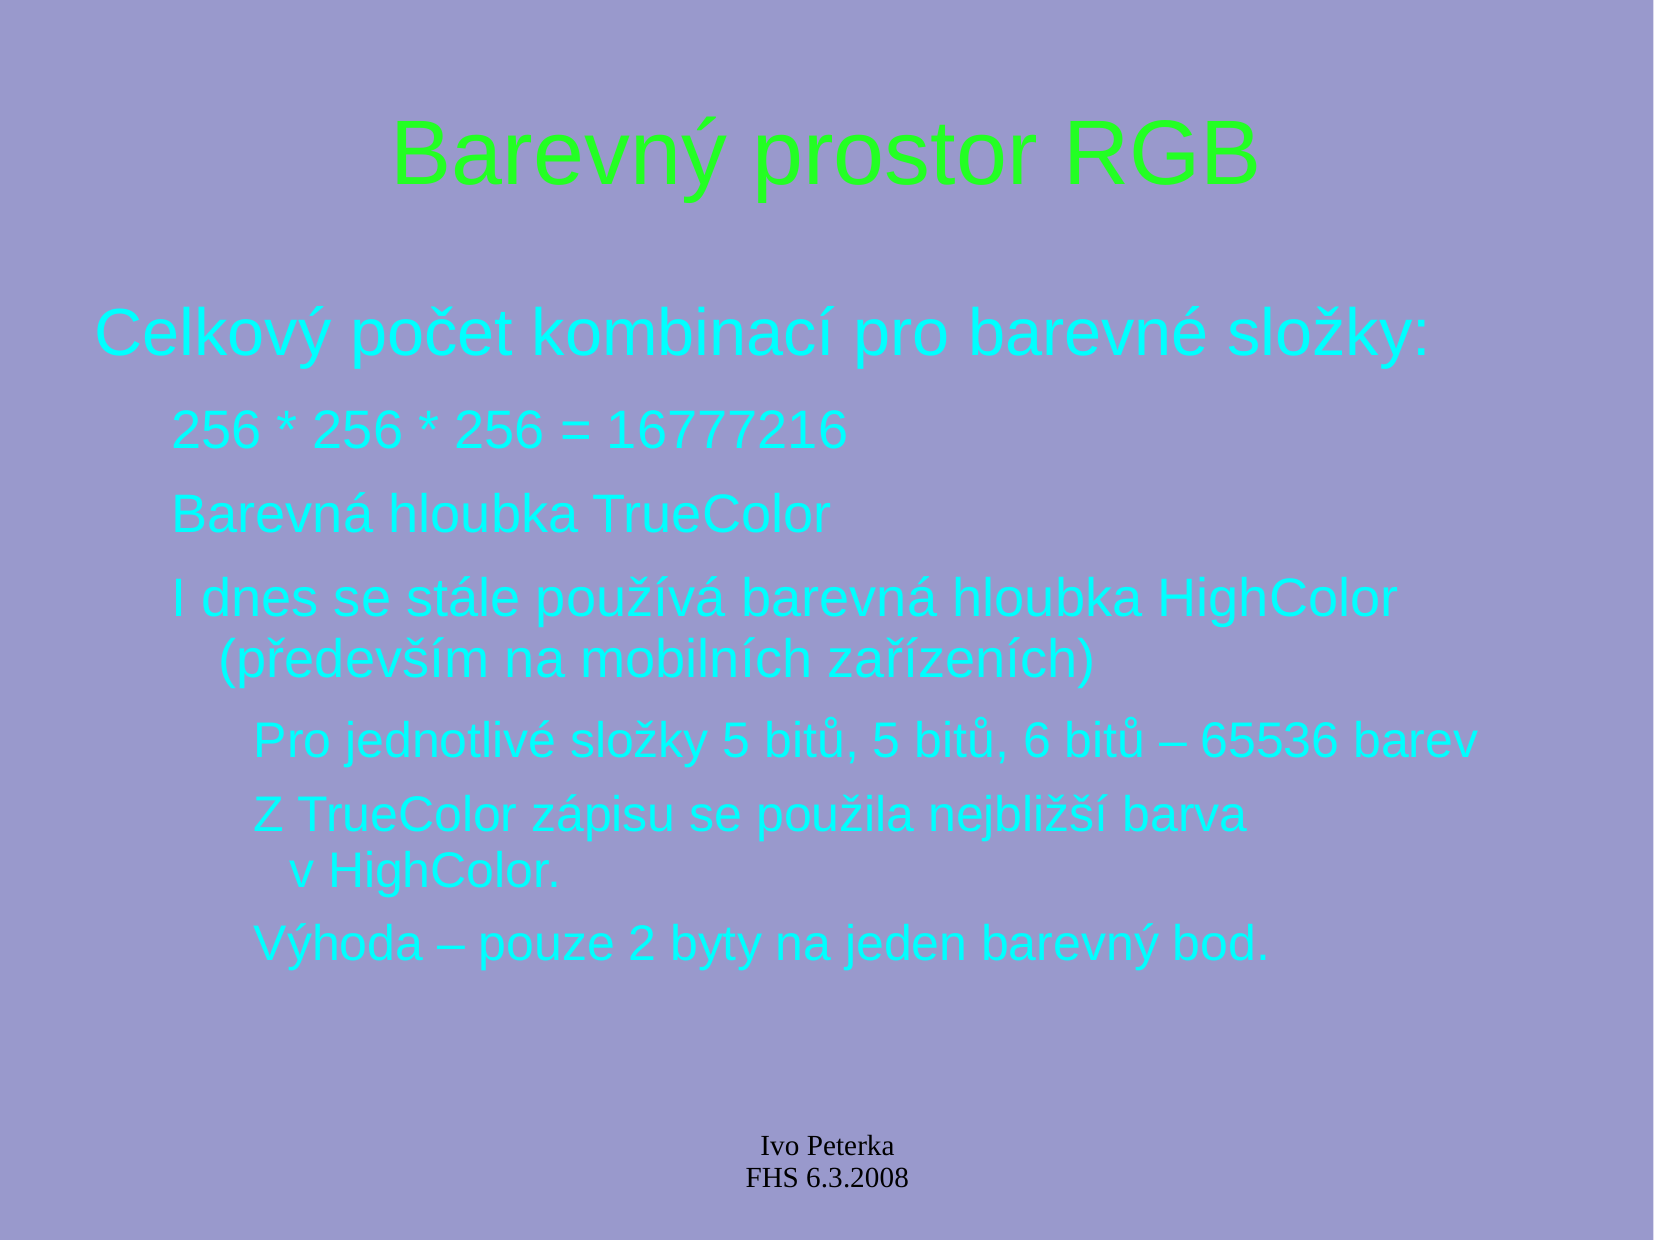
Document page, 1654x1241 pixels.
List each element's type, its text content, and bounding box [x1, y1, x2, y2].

list Celkový počet kombinací pro barevné složky: 256 * 256 * 256 = 16777216 Barevná hloubka TrueColor I dnes se stále používá barevná hloubka HighColor (především na mobilních zařízeních) Pro jednotlivé složky 5 bitů, 5 bitů, 6 bitů – 65536 barev Z TrueColor zápisu se použila nejbližší barva v HighColor. Výhoda – pouze 2 byty na jeden barevný bod. [76, 295, 1565, 1099]
title Barevný prostor RGB [82, 56, 1571, 250]
